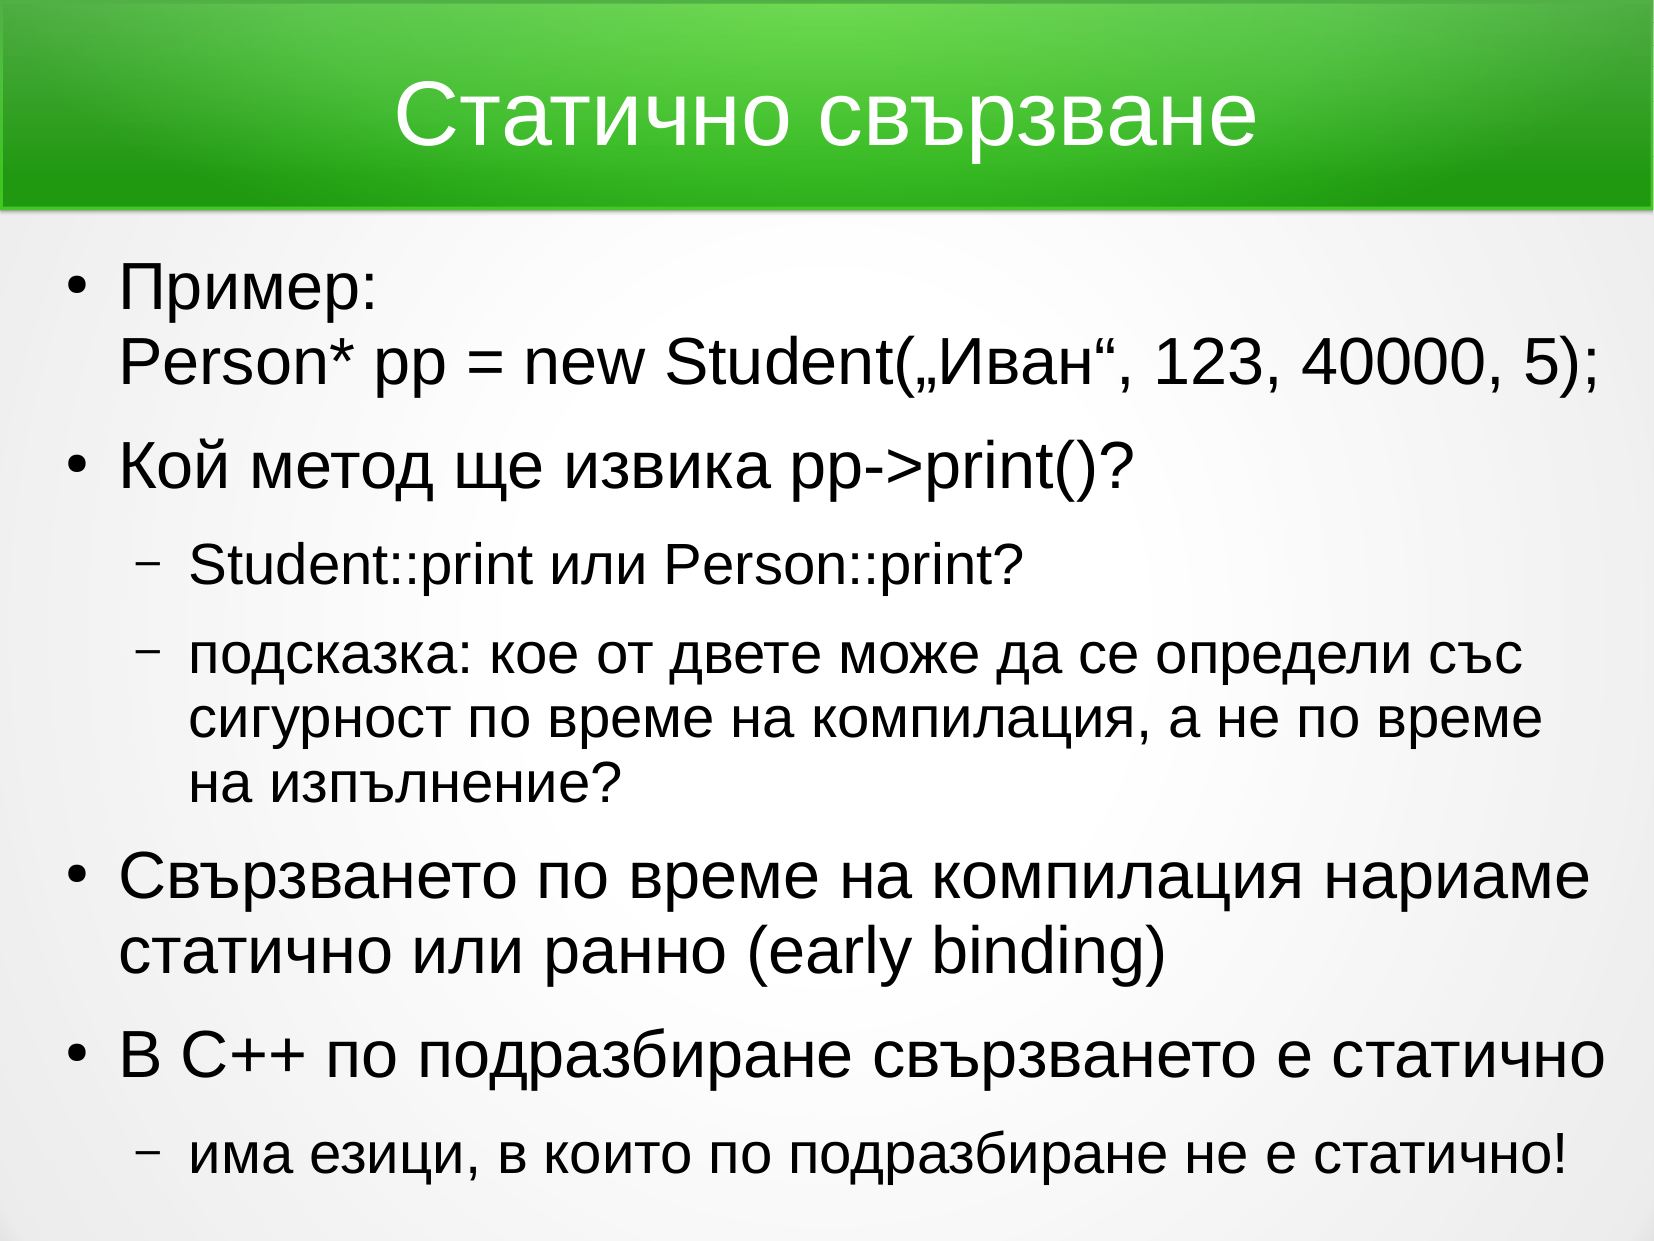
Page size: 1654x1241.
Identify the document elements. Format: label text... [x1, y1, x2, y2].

title Статично свързване [82, 49, 1571, 179]
list Пример: Person* pp = new Student(„Иван“, 123, 40000, 5); Кой метод ще извика pp->print()? Student::print или Person::print? подсказка: кое от двете може да се определи със сигурност по време на компилация, а не по време на изпълнение? Свързването по време на компилация нариаме статично или ранно (early binding) В C++ по подразбиране свързването е статично има езици, в които по подразбиране не е статично! [47, 249, 1619, 1217]
